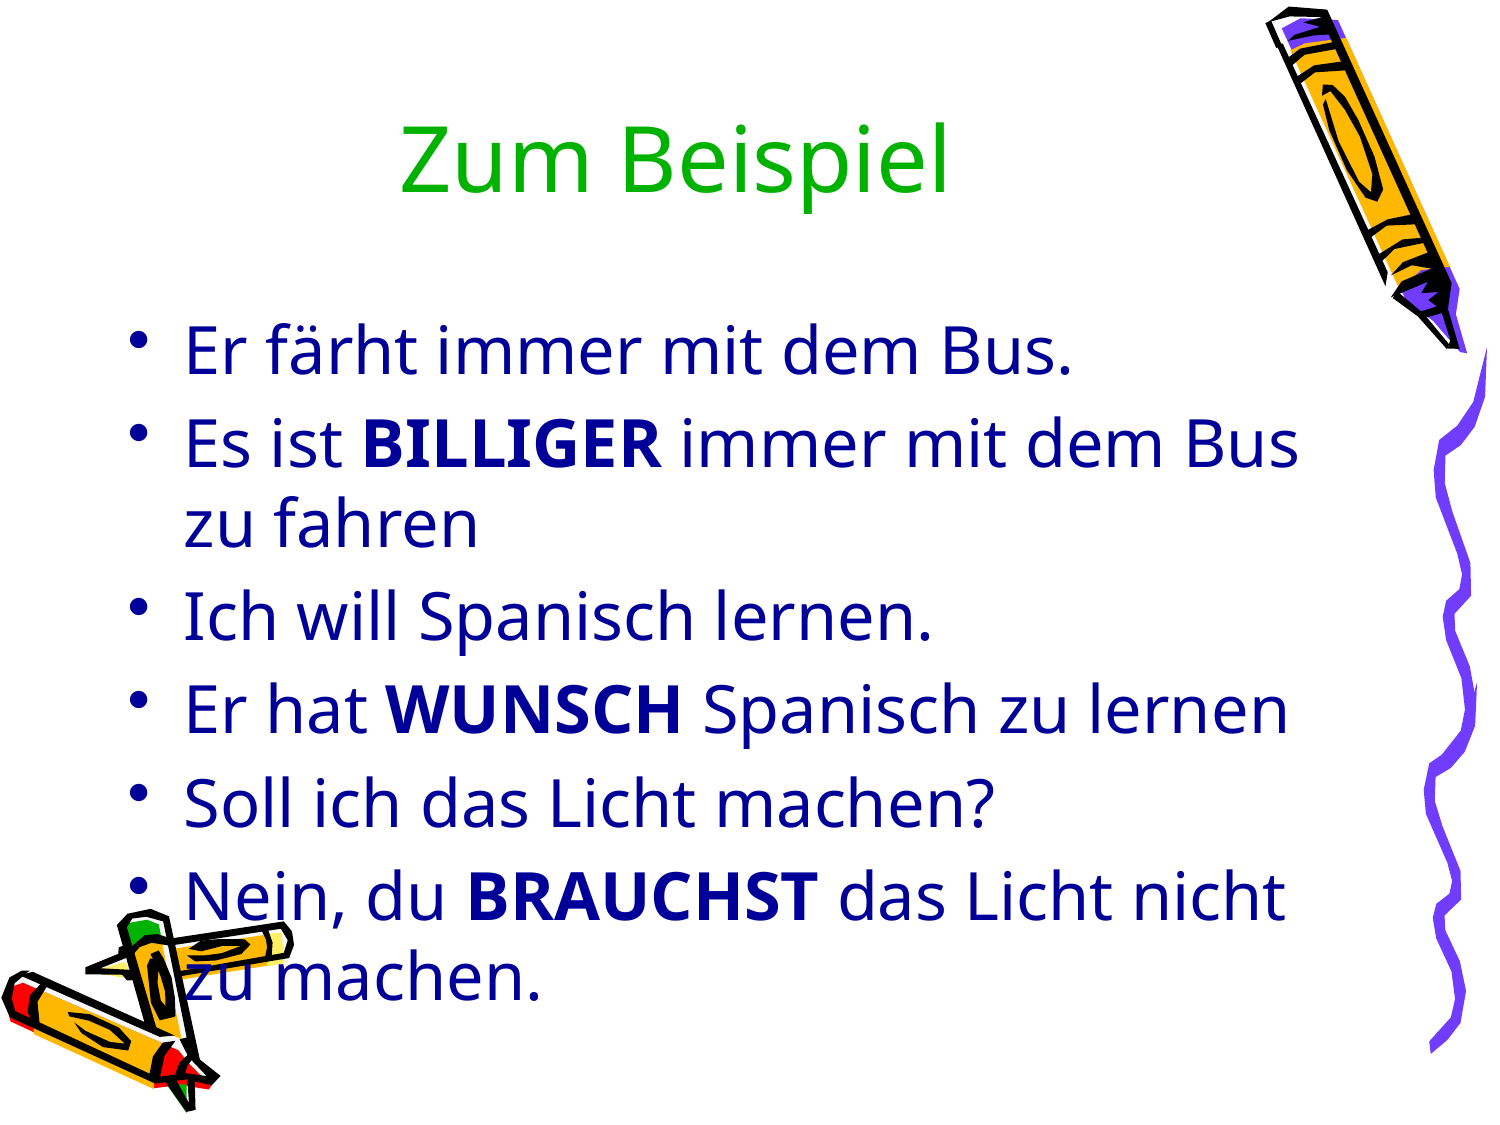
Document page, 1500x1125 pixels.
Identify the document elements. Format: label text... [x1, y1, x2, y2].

title Zum Beispiel [112, 24, 1240, 288]
list Er färht immer mit dem Bus. Es ist BILLIGER immer mit dem Bus zu fahren Ich will Spanisch lernen. Er hat WUNSCH Spanisch zu lernen Soll ich das Licht machen? Nein, du BRAUCHST das Licht nicht zu machen. [112, 299, 1375, 900]
